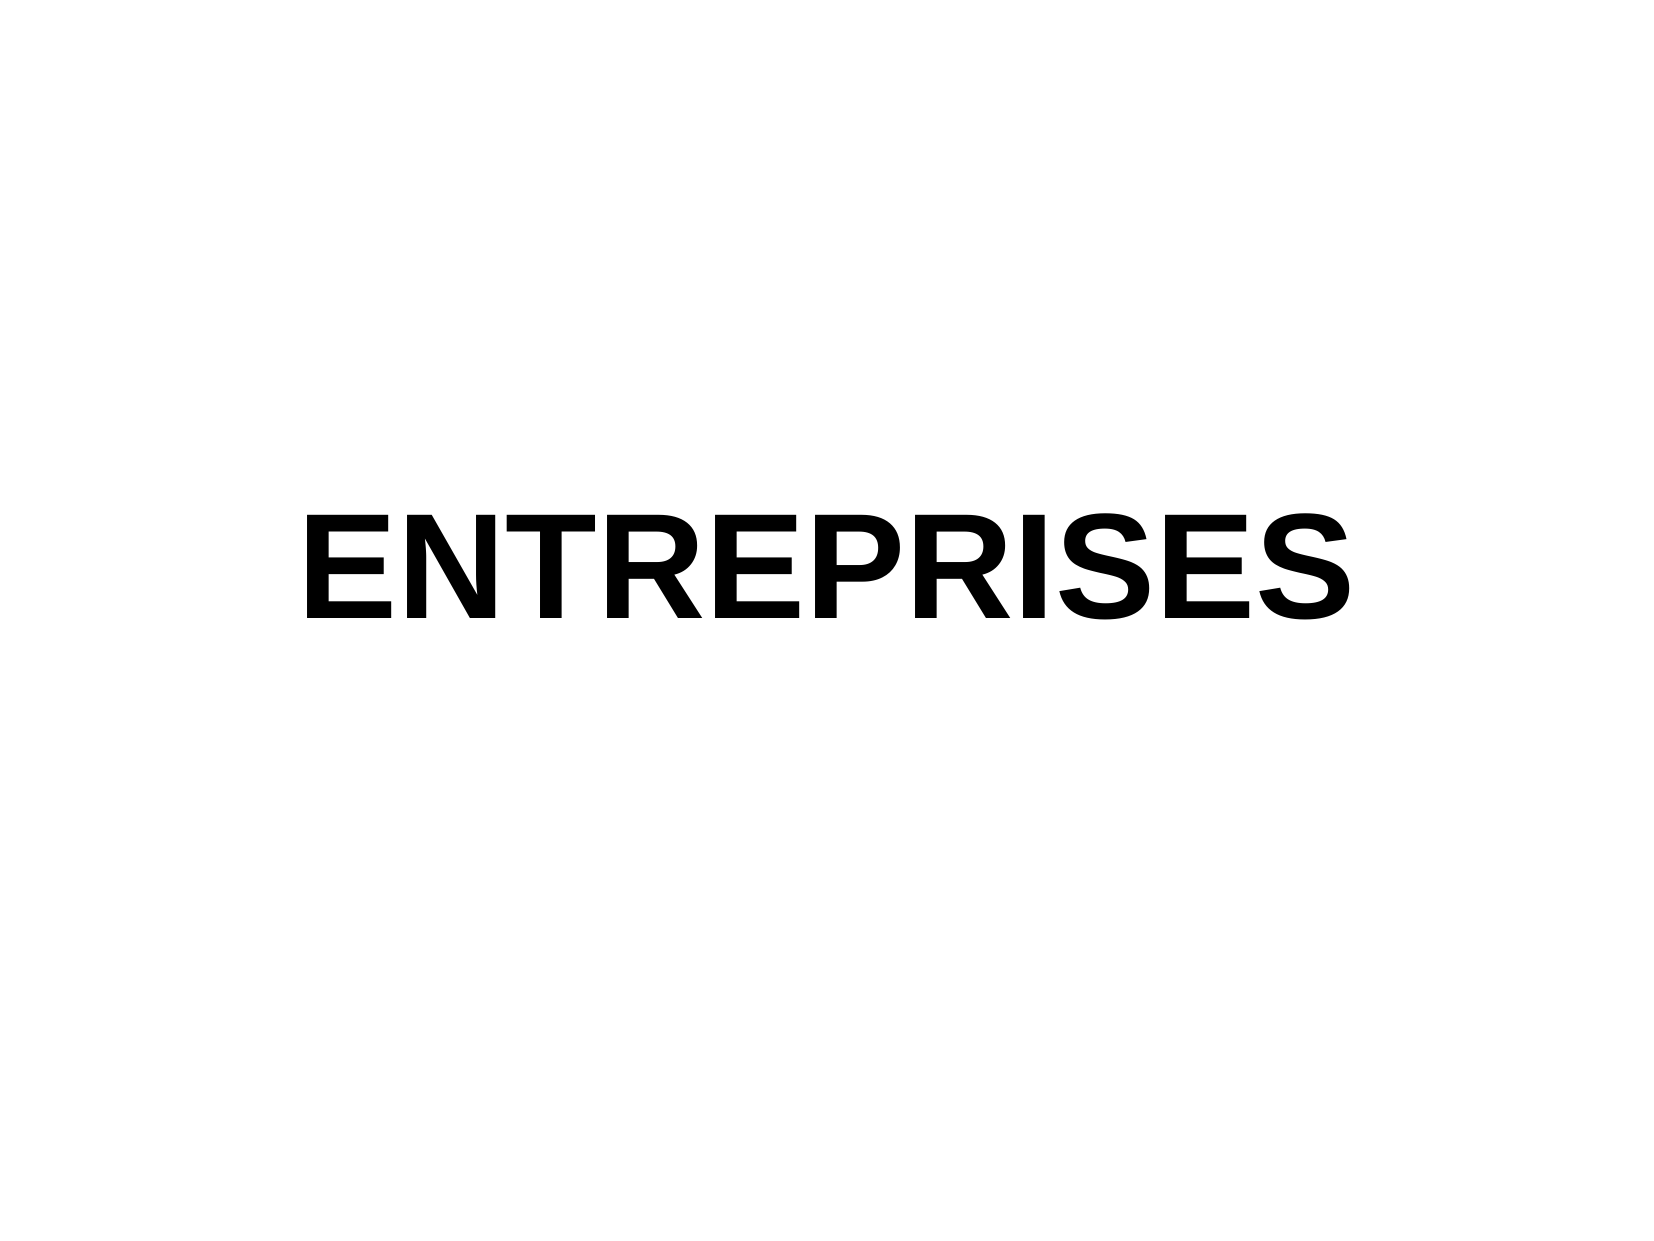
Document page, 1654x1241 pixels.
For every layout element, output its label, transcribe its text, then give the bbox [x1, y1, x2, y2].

title ENTREPRISES [82, 462, 1571, 670]
